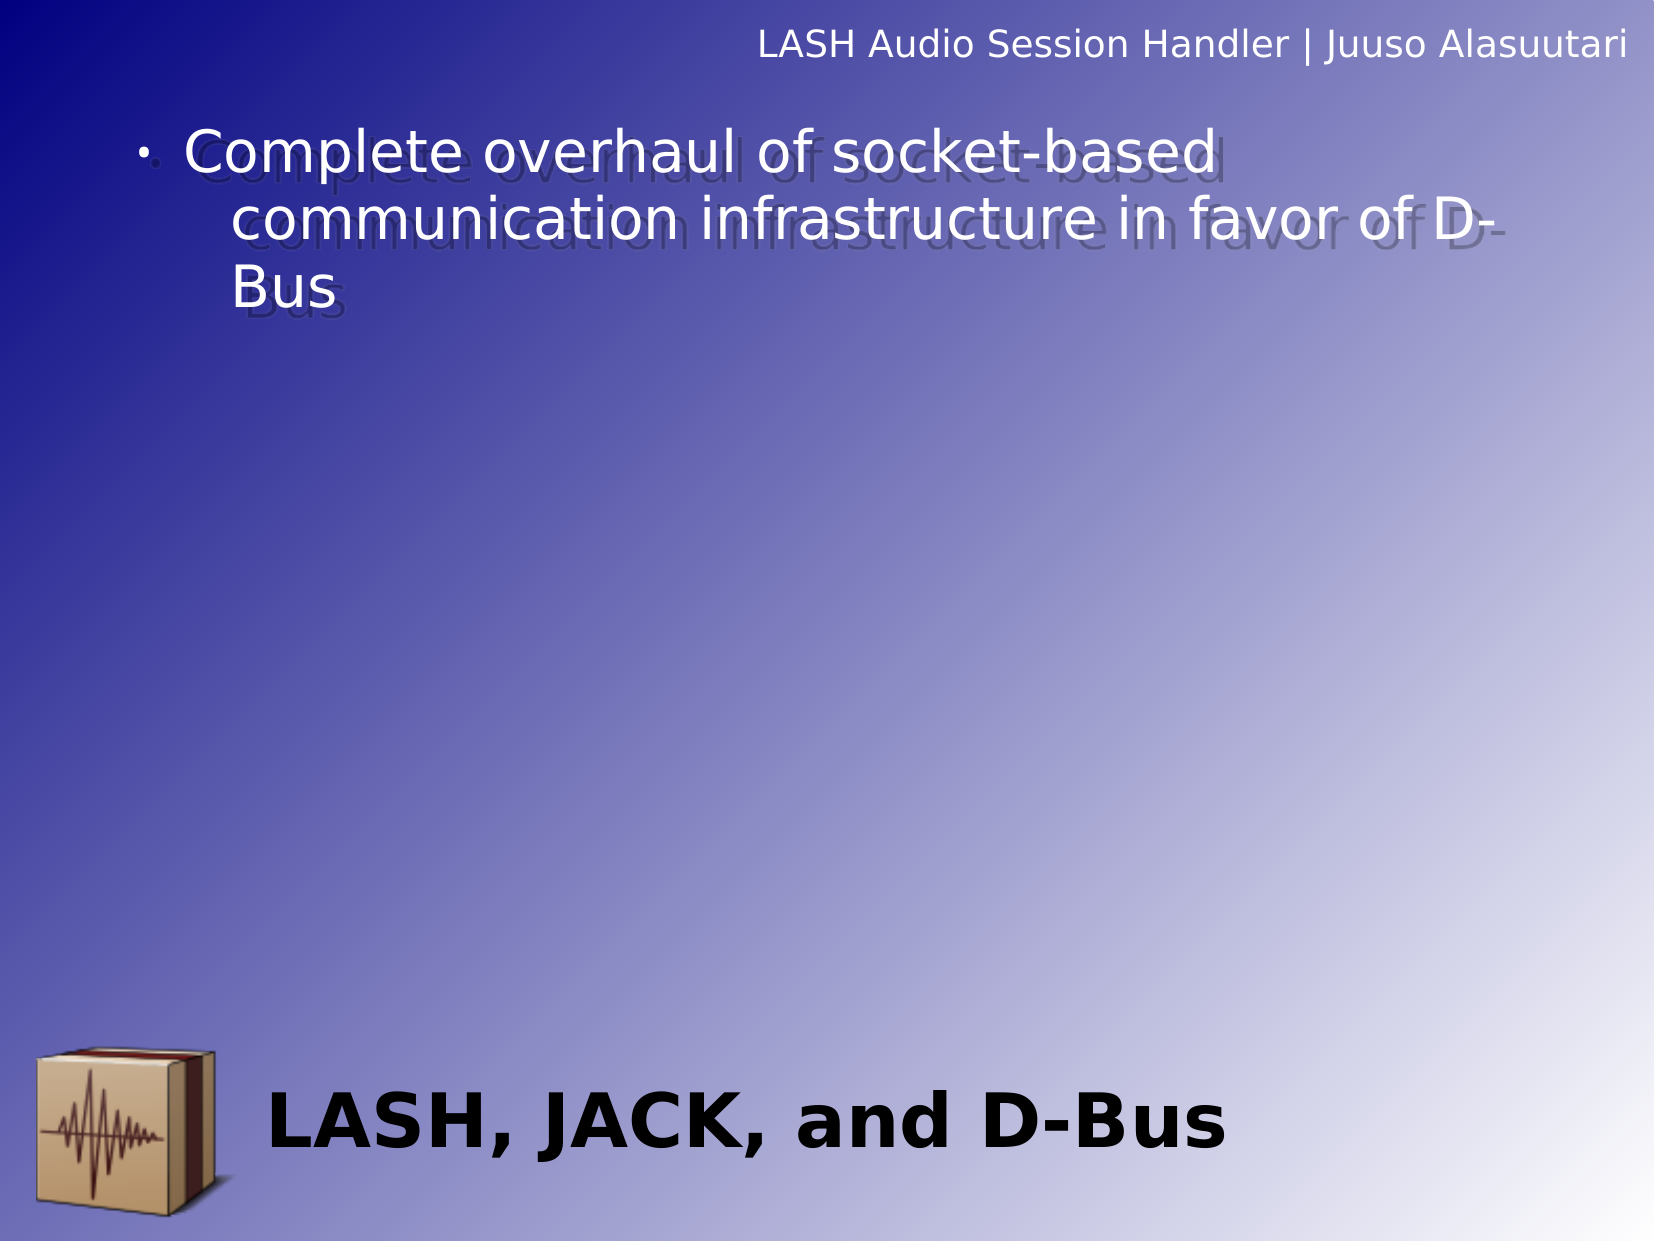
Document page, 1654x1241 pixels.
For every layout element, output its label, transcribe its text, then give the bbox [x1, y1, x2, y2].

list Complete overhaul of socket-based communication infrastructure in favor of D-Bus [88, 118, 1565, 960]
title LASH, JACK, and D-Bus [265, 1040, 1625, 1204]
picture [36, 1033, 237, 1234]
